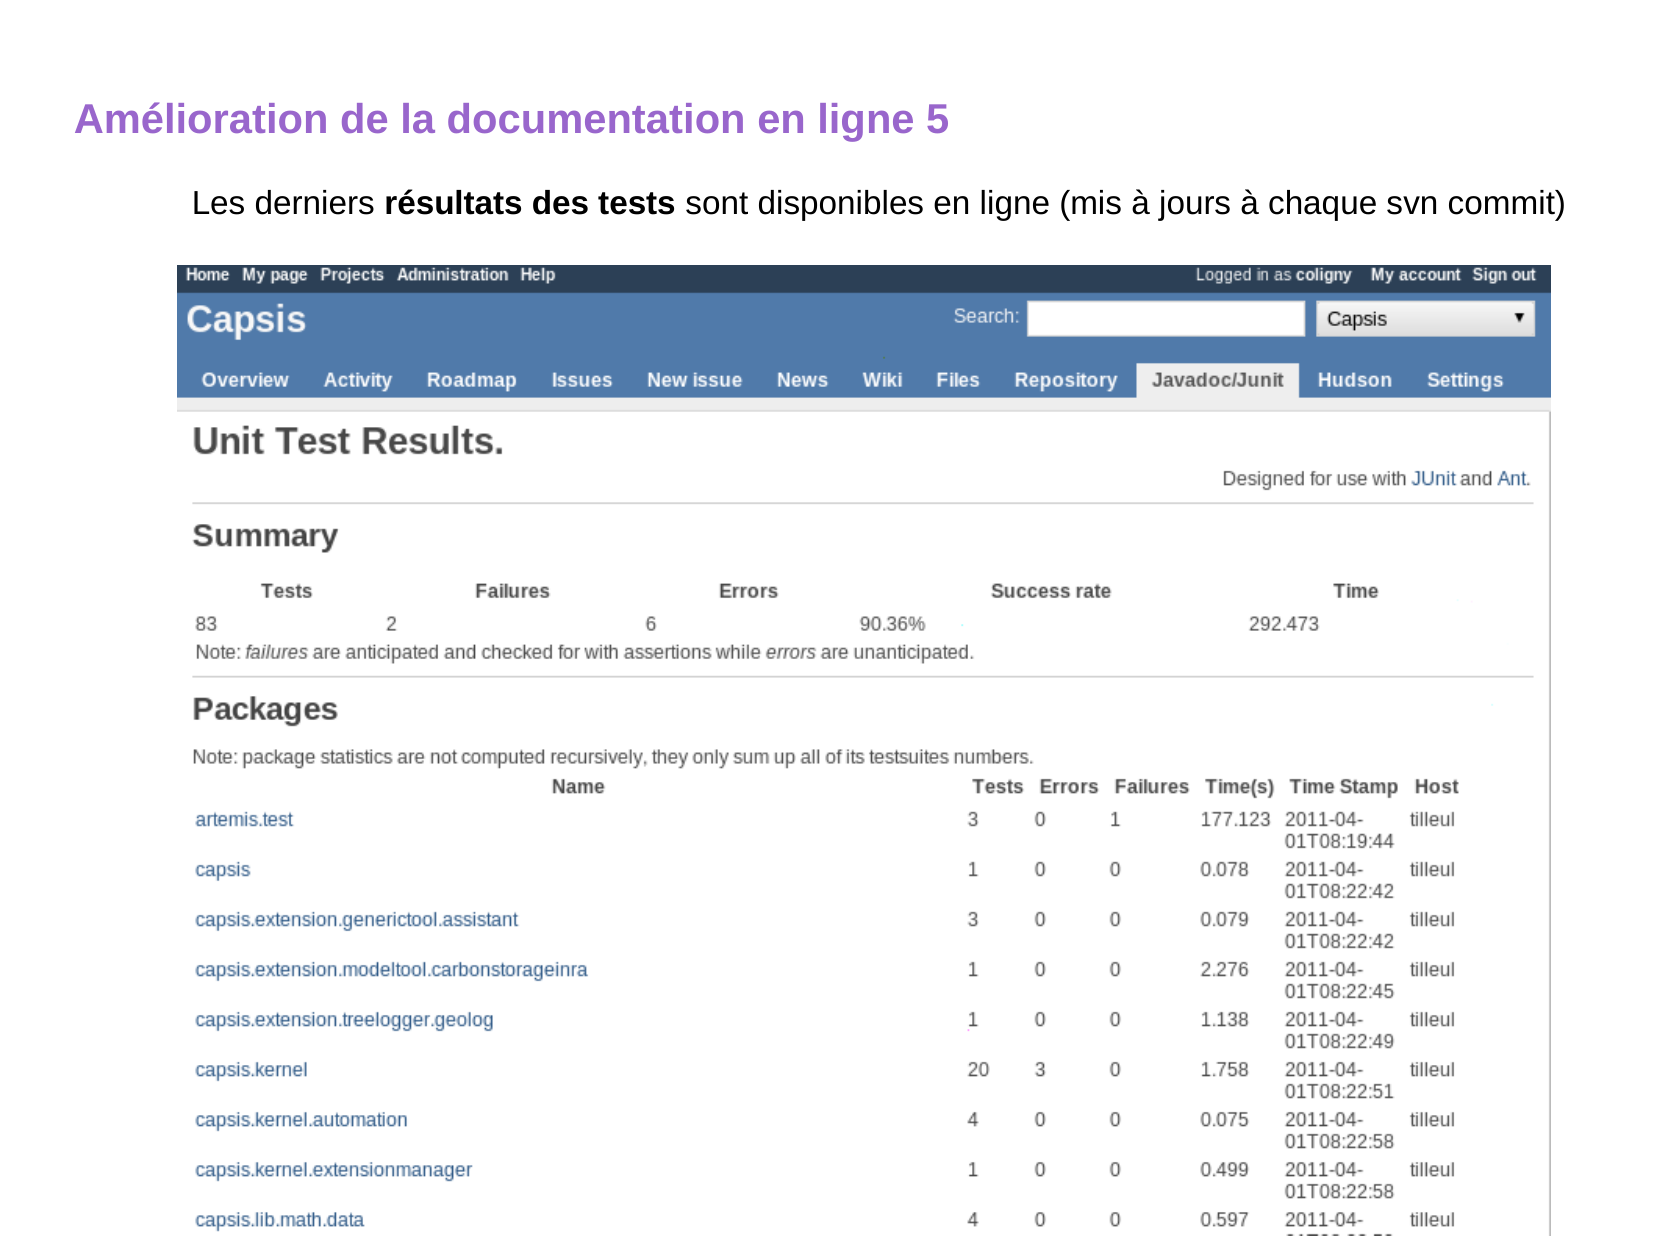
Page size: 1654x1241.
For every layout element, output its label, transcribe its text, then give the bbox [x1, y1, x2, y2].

text_box Les derniers résultats des tests sont disponibles en ligne (mis à jours à chaque svn commit) [177, 177, 1654, 318]
text_box Amélioration de la documentation en ligne 5 [59, 88, 1388, 158]
picture [177, 265, 1551, 1237]
